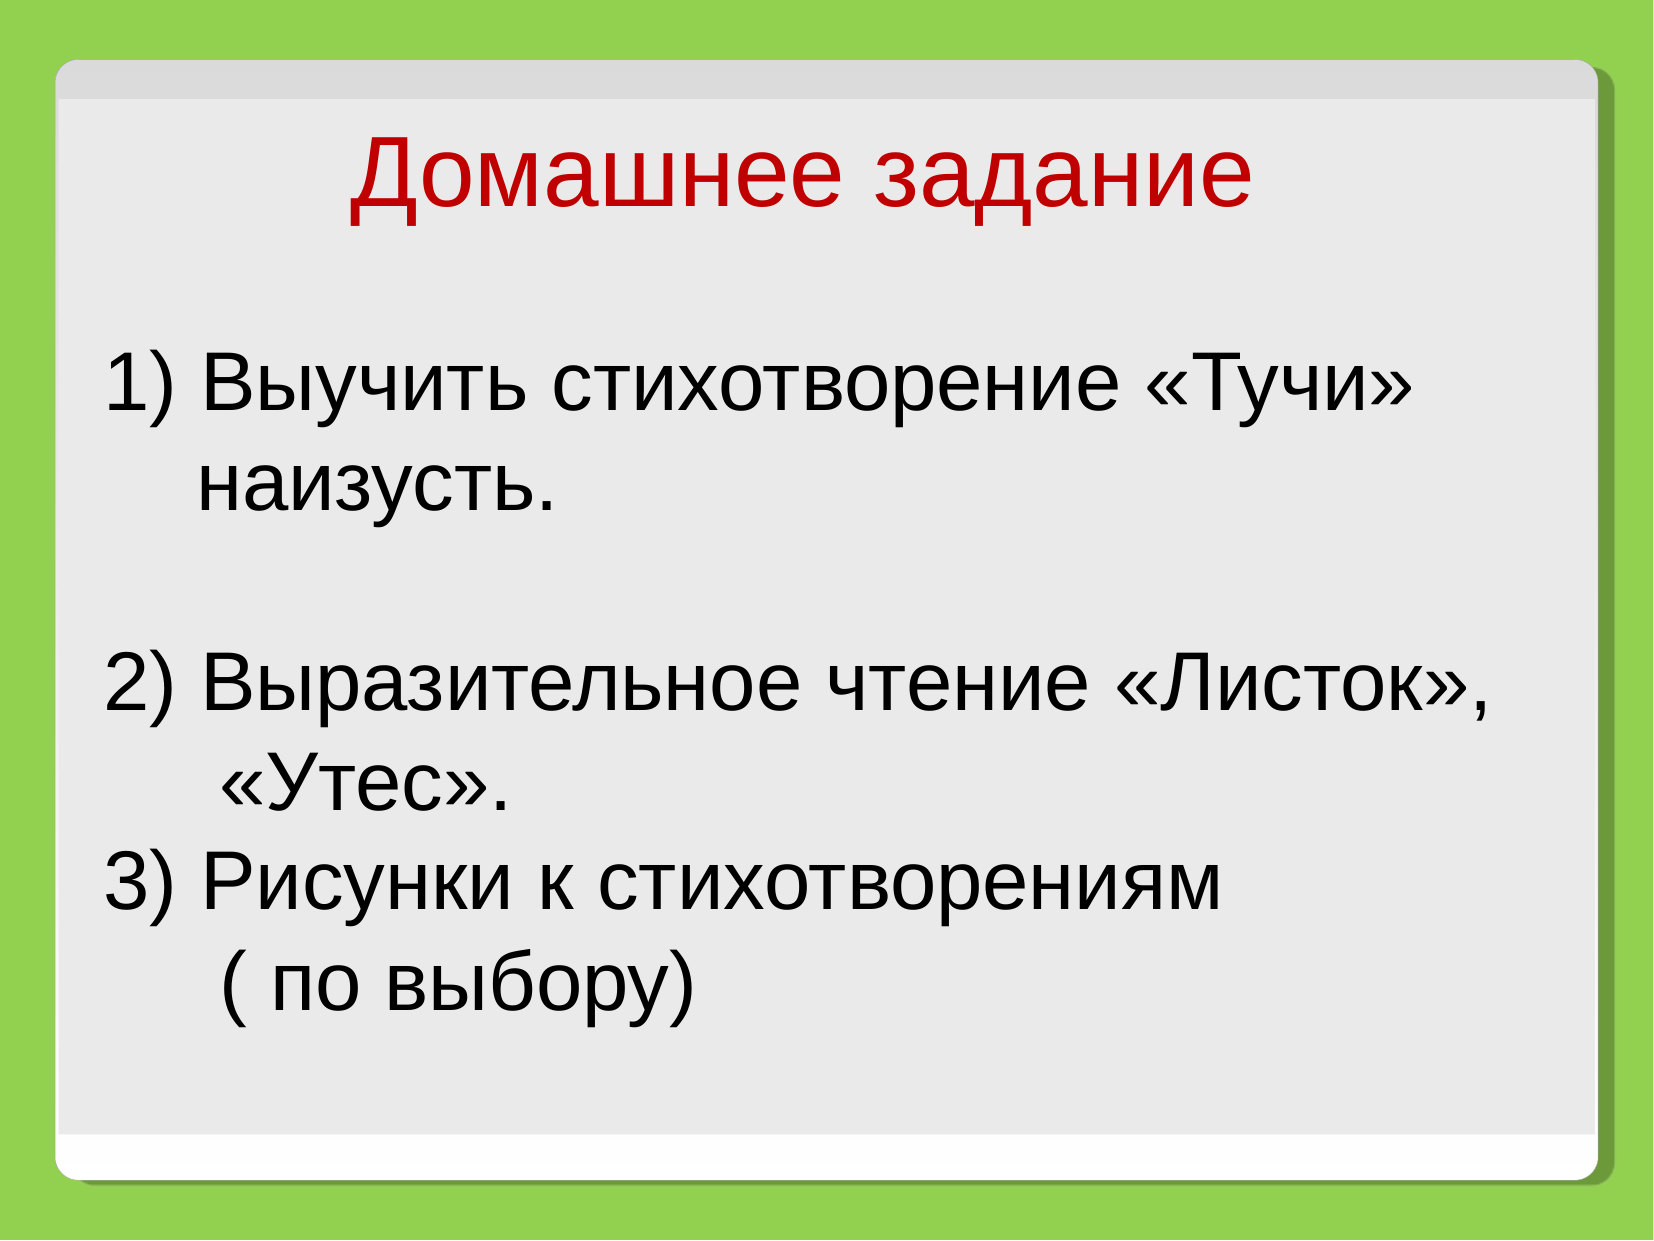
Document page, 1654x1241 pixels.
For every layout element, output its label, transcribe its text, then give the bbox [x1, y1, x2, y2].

text_box Домашнее задание 1) Выучить стихотворение «Тучи» наизусть. 2) Выразительное чтение «Листок», «Утес». 3) Рисунки к стихотворениям ( по выбору) [58, 99, 1595, 1135]
